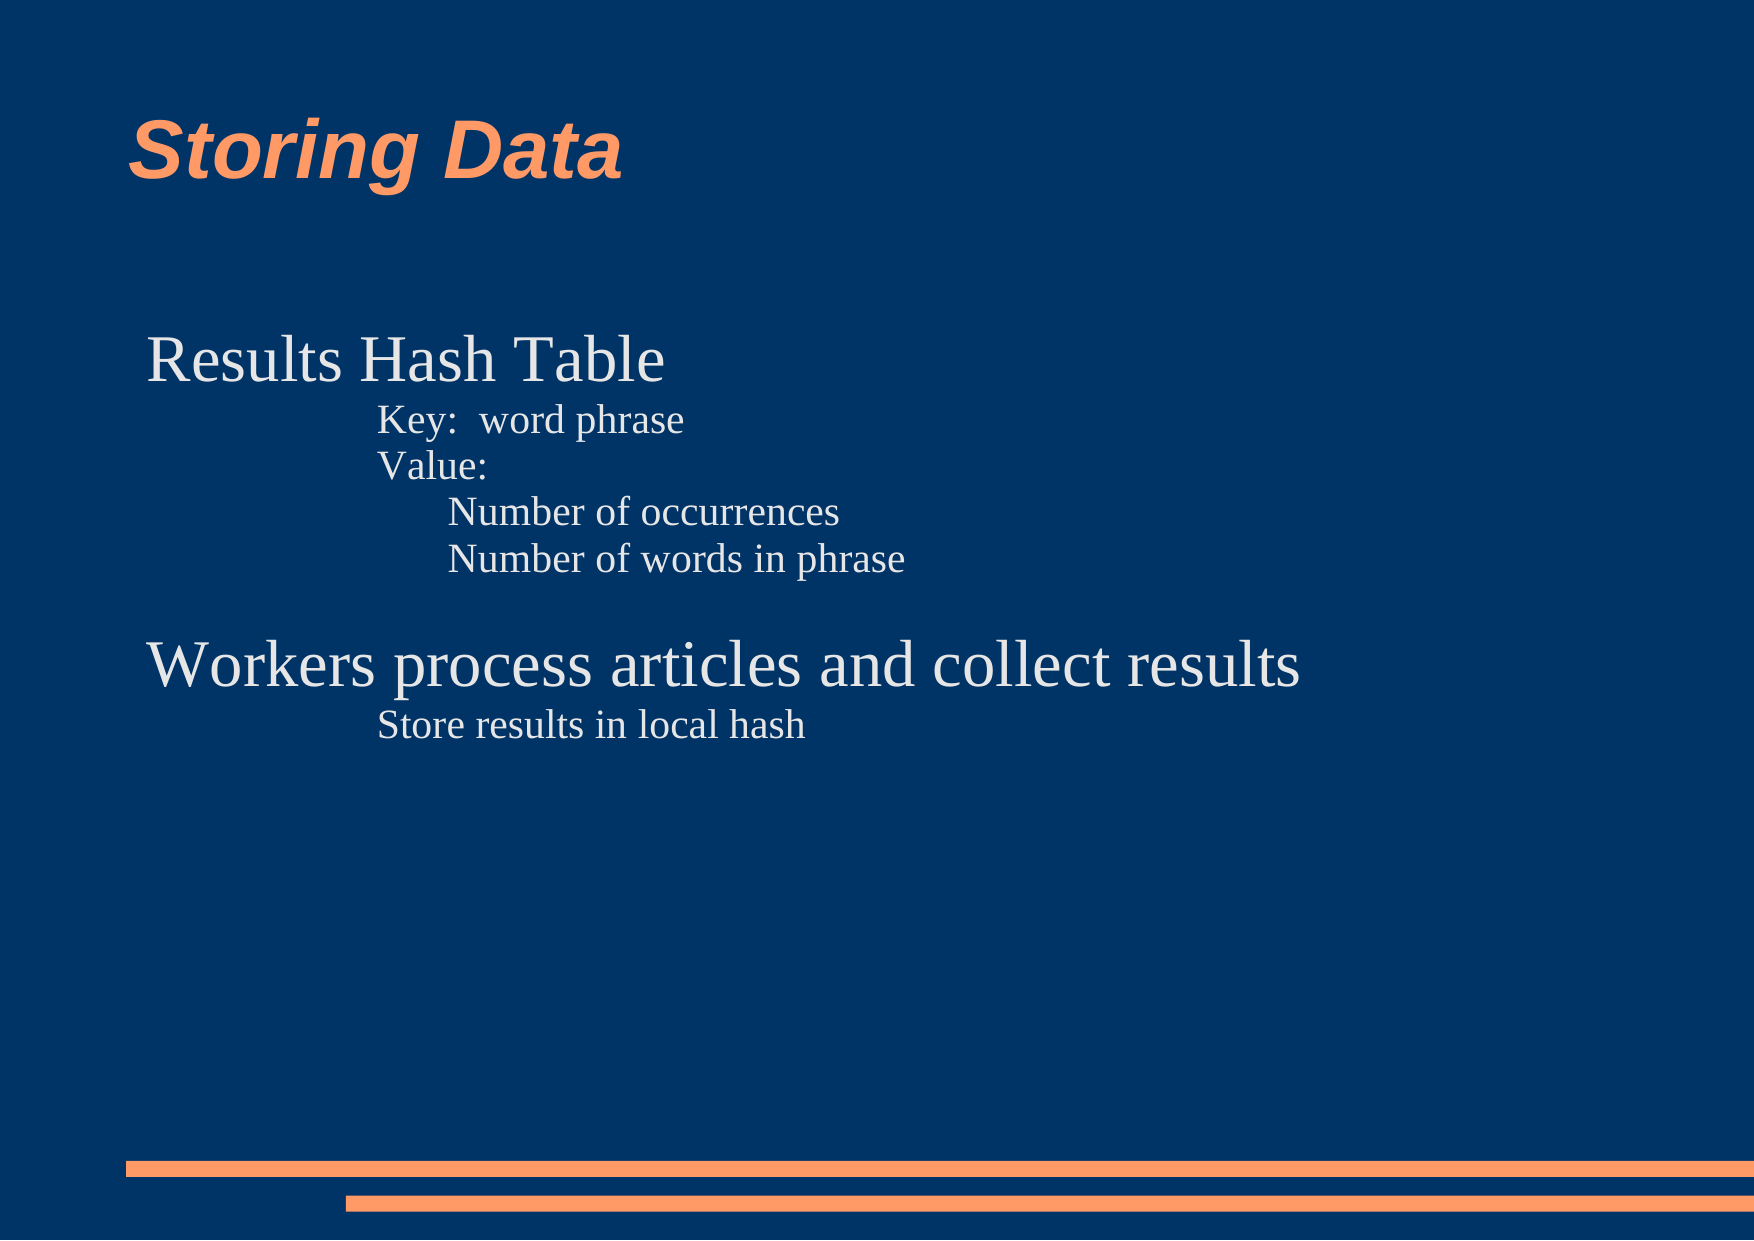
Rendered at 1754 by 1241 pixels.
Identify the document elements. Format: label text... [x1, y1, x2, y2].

list Results Hash Table Key: word phrase Value: Number of occurrences Number of words in phrase Workers process articles and collect results Store results in local hash [128, 322, 1656, 1133]
title Storing Data [128, 46, 1627, 254]
